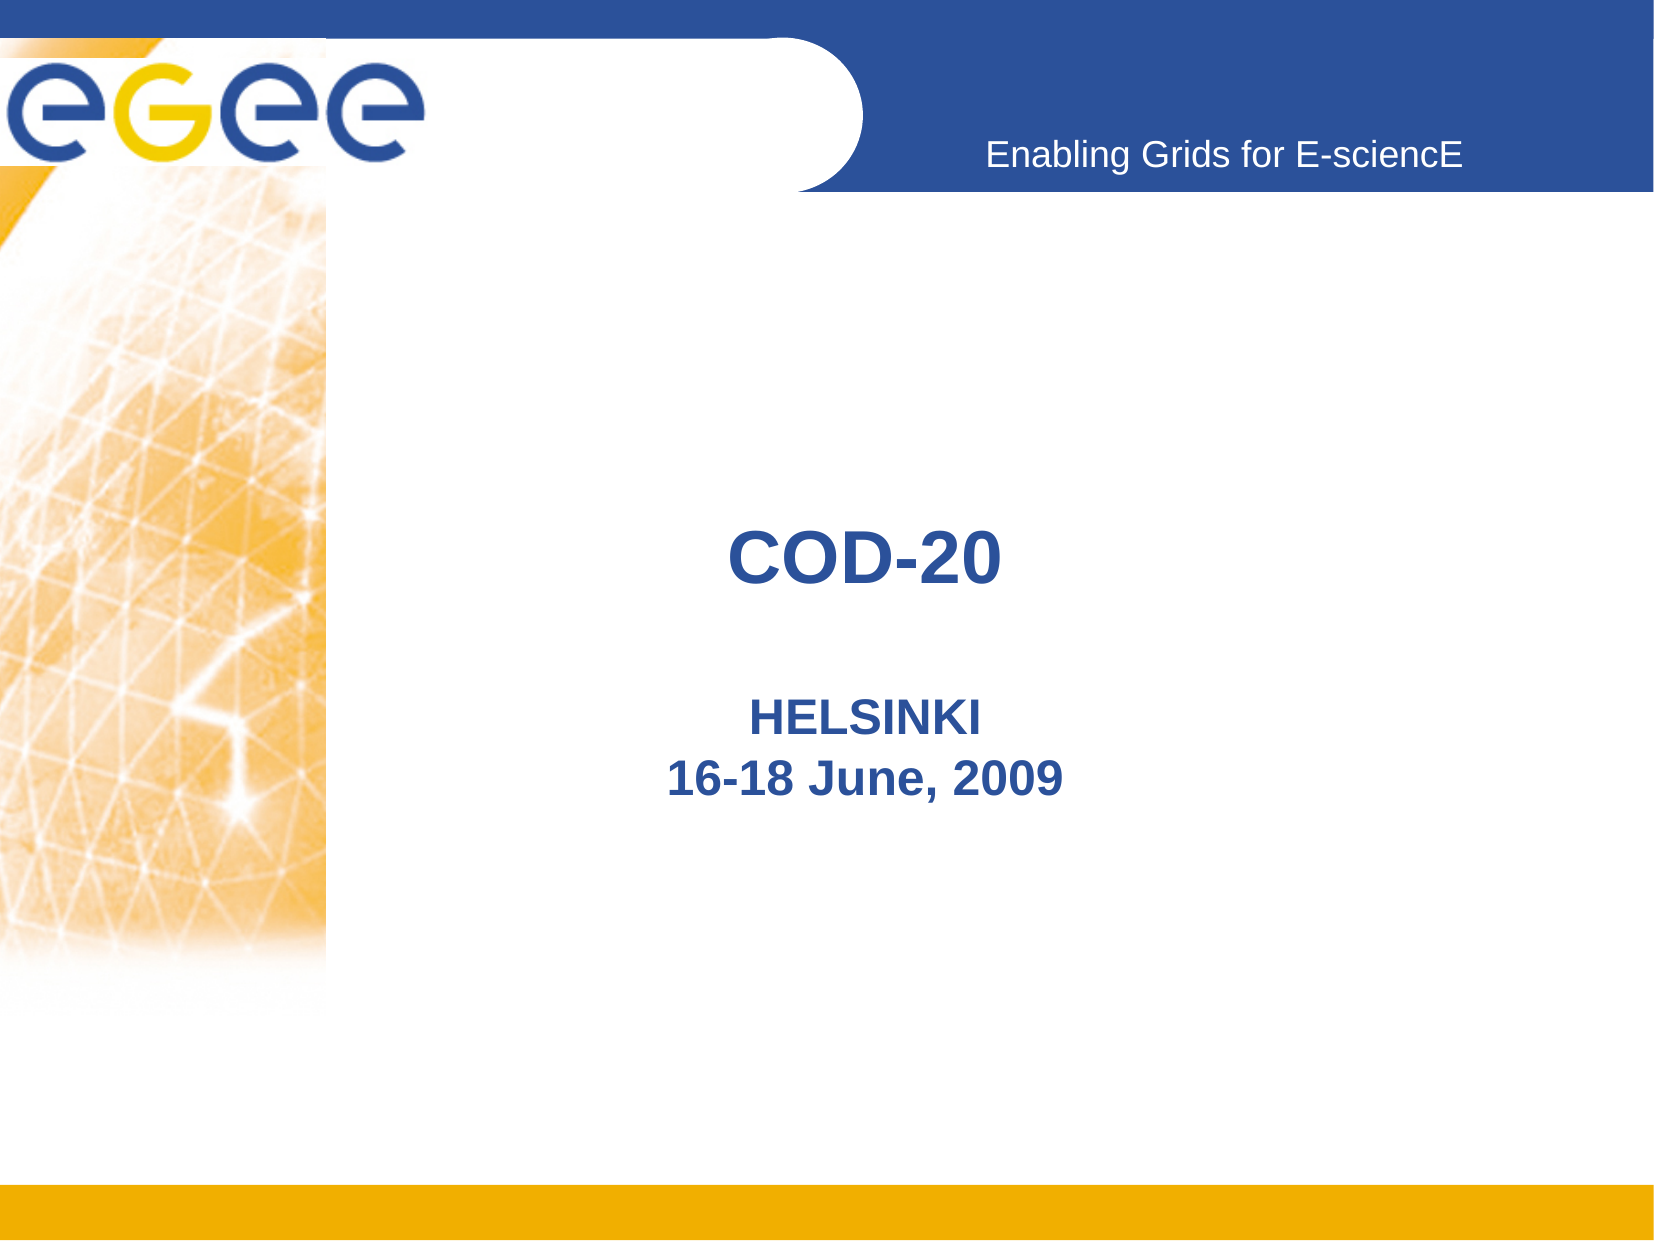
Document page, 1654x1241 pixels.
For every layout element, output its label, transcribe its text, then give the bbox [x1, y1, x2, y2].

subtitle COD-20 HELSINKI 16-18 June, 2009 [62, 176, 1613, 1155]
picture [0, 38, 433, 1016]
